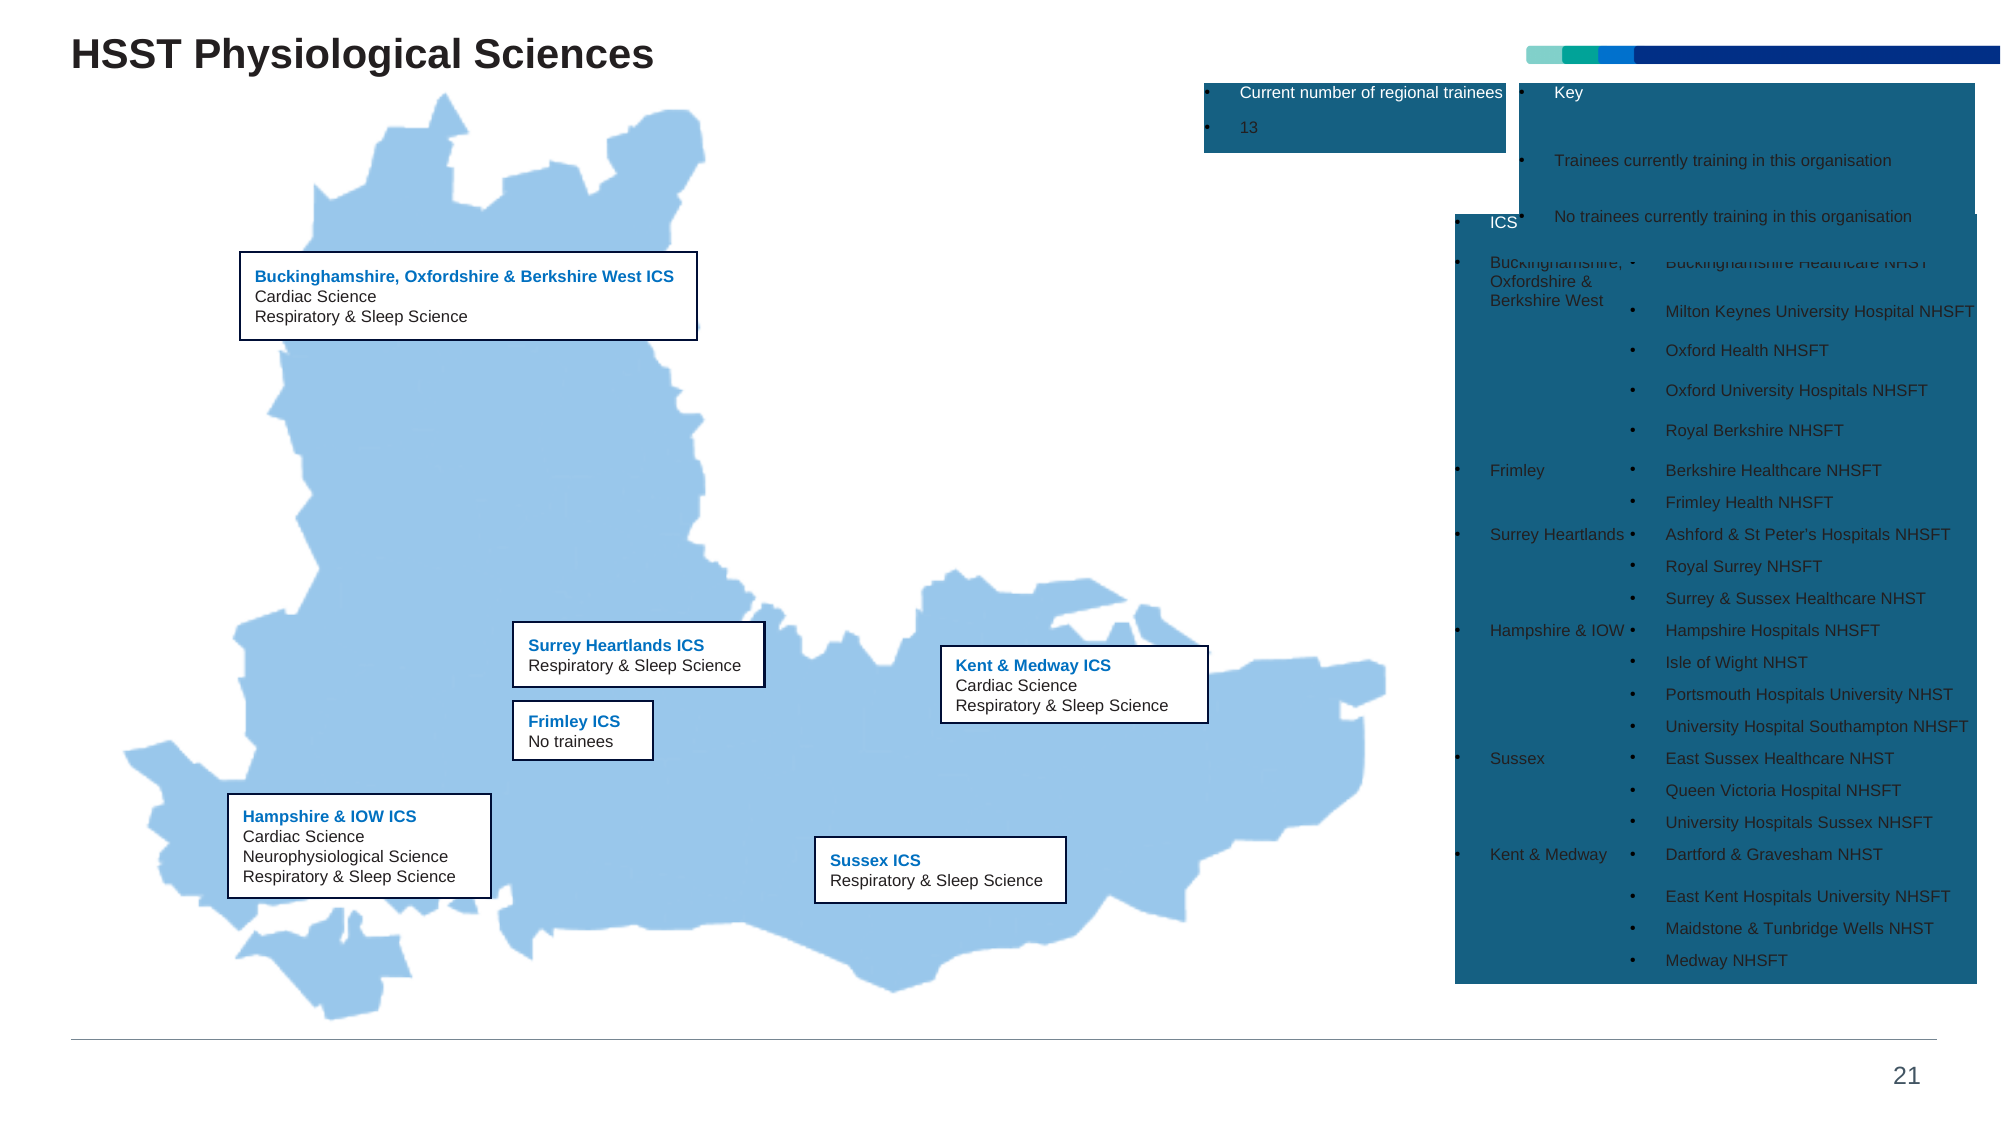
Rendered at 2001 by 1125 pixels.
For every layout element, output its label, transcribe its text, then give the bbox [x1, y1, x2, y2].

table_cell Royal Berkshire NHSFT [1630, 421, 1977, 461]
text_box Buckinghamshire, Oxfordshire & Berkshire West ICS Cardiac Science Respiratory & Sleep Science [240, 252, 697, 340]
text_box Hampshire & IOW ICS Cardiac Science Neurophysiological Science Respiratory & Sleep Science [228, 794, 491, 898]
table_cell [1917, 152, 1975, 207]
table_cell Frimley [1455, 461, 1630, 525]
table_cell Hampshire Hospitals NHSFT [1630, 621, 1977, 653]
text_box Sussex ICS Respiratory & Sleep Science [815, 837, 1066, 903]
picture [97, 79, 1408, 1045]
table_cell Oxford Health NHSFT [1630, 342, 1977, 381]
table_cell Sussex [1455, 749, 1630, 845]
table_cell [1917, 207, 1975, 262]
table_cell 13 [1204, 118, 1506, 153]
text_box Frimley ICS No trainees [513, 701, 653, 760]
table_cell Isle of Wight NHST [1630, 653, 1977, 685]
table_header [1917, 83, 1975, 152]
table_cell Trainees currently training in this organisation [1519, 152, 1917, 207]
table_cell Royal Surrey NHSFT [1630, 557, 1977, 589]
table_header Key [1519, 83, 1917, 152]
table_cell Hampshire & IOW [1455, 621, 1630, 749]
table_cell Surrey Heartlands [1455, 525, 1630, 621]
table_header ICS [1455, 214, 1519, 254]
table_cell University Hospitals Sussex NHSFT [1630, 813, 1977, 845]
table_cell Buckinghamshire, Oxfordshire & Berkshire West [1455, 254, 1630, 461]
table_cell Maidstone & Tunbridge Wells NHST [1630, 919, 1977, 951]
title HSST Physiological Sciences [70, 32, 1513, 79]
table_cell Dartford & Gravesham NHST [1630, 845, 1977, 887]
table_cell Milton Keynes University Hospital NHSFT [1630, 302, 1977, 342]
table_cell Ashford & St Peter’s Hospitals NHSFT [1630, 525, 1977, 557]
table_cell East Kent Hospitals University NHSFT [1630, 887, 1977, 919]
table_cell Queen Victoria Hospital NHSFT [1630, 781, 1977, 813]
table_cell Berkshire Healthcare NHSFT [1630, 461, 1977, 493]
table_header Current number of regional trainees [1204, 83, 1506, 118]
text_box Kent & Medway ICS Cardiac Science Respiratory & Sleep Science [941, 646, 1208, 723]
table_cell Medway NHSFT [1630, 951, 1977, 984]
table_cell No trainees currently training in this organisation [1519, 207, 1917, 262]
text_box Surrey Heartlands ICS Respiratory & Sleep Science [513, 622, 764, 687]
table_cell Oxford University Hospitals NHSFT [1630, 381, 1977, 421]
table_cell East Sussex Healthcare NHST [1630, 749, 1977, 781]
table_cell Surrey & Sussex Healthcare NHST [1630, 589, 1977, 621]
table_cell Buckinghamshire Healthcare NHST [1630, 254, 1977, 302]
table_cell Frimley Health NHSFT [1630, 493, 1977, 525]
table_cell Portsmouth Hospitals University NHST [1630, 685, 1977, 717]
table_cell University Hospital Southampton NHSFT [1630, 717, 1977, 749]
table_cell Kent & Medway [1455, 845, 1630, 984]
